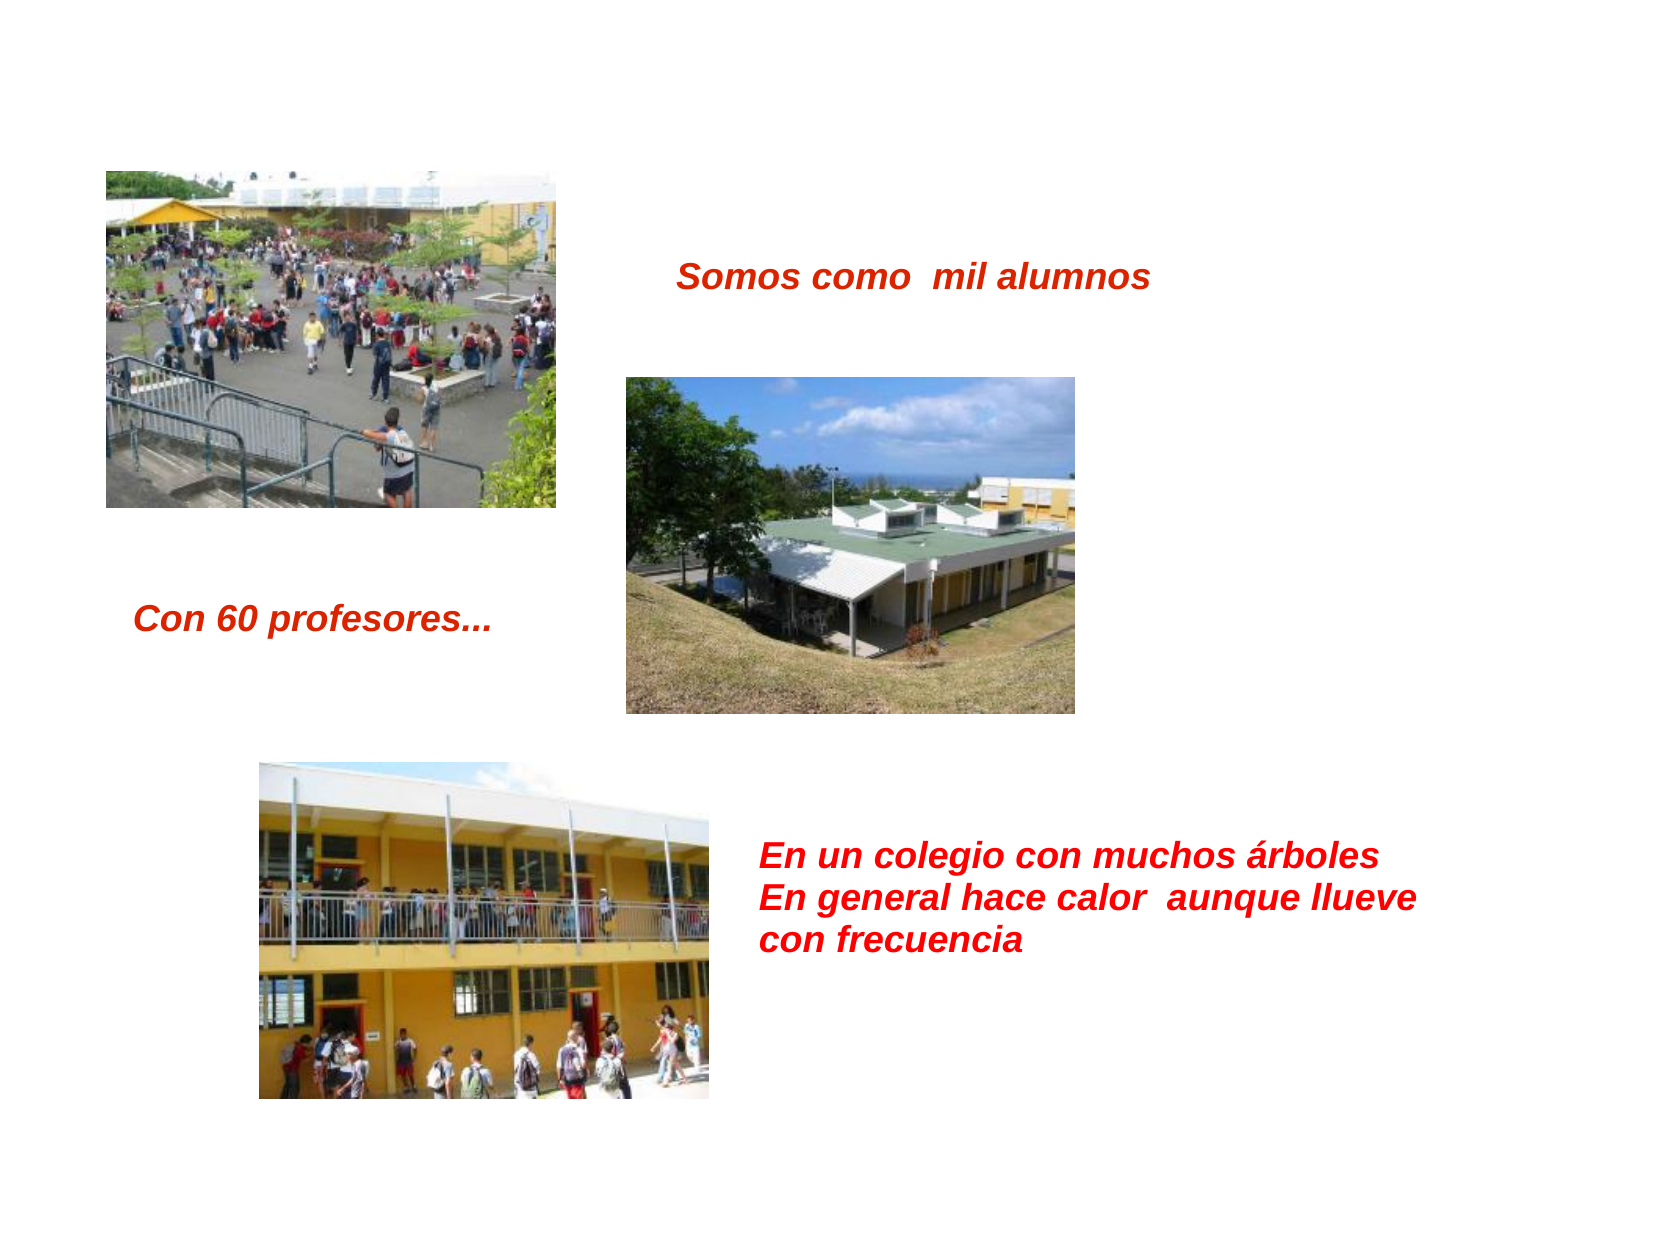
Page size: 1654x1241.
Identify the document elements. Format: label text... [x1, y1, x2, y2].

text_box En un colegio con muchos árboles En general hace calor aunque llueve con frecuencia [744, 826, 1444, 1055]
picture [626, 377, 1075, 714]
text_box Con 60 profesores... [118, 590, 509, 649]
text_box Somos como mil alumnos [661, 248, 1178, 306]
picture [259, 762, 709, 1099]
picture [106, 171, 556, 508]
